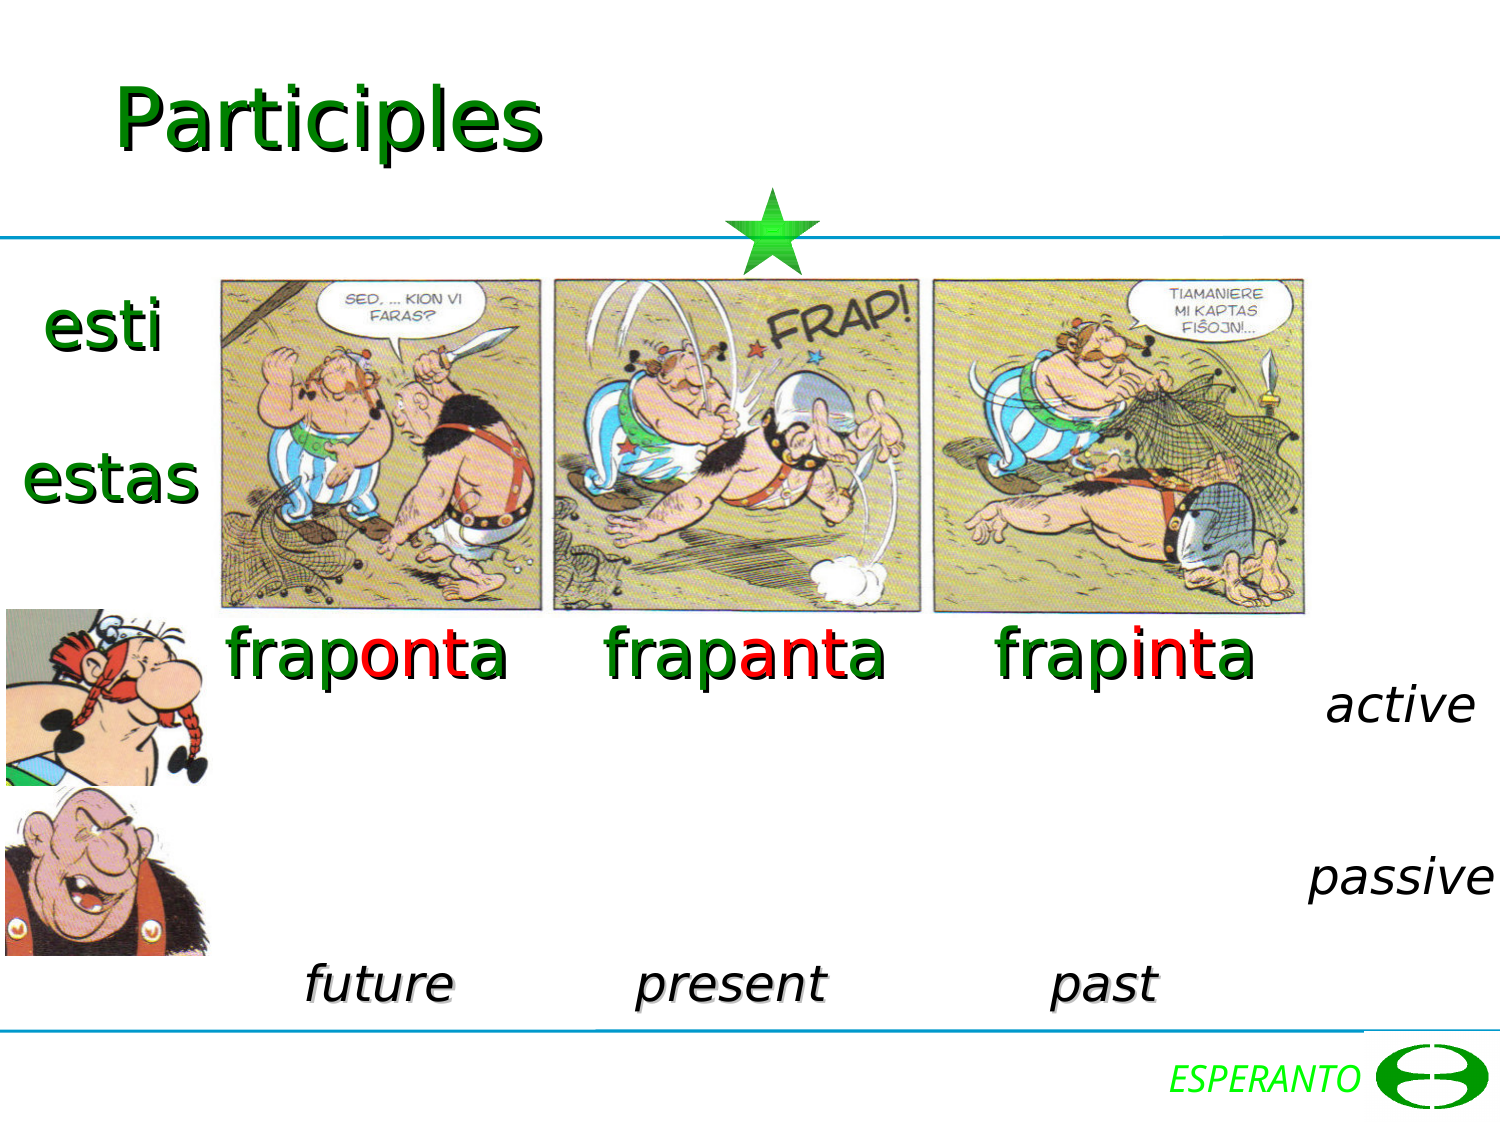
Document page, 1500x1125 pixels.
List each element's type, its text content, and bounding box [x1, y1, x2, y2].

picture [5, 277, 1312, 956]
text_box active [1311, 673, 1493, 741]
list esti estas fraponta frapanta frapinta future present past [0, 299, 1500, 1029]
picture [1364, 1032, 1500, 1122]
title Participles [112, 13, 1448, 237]
text_box passive [1293, 844, 1500, 934]
